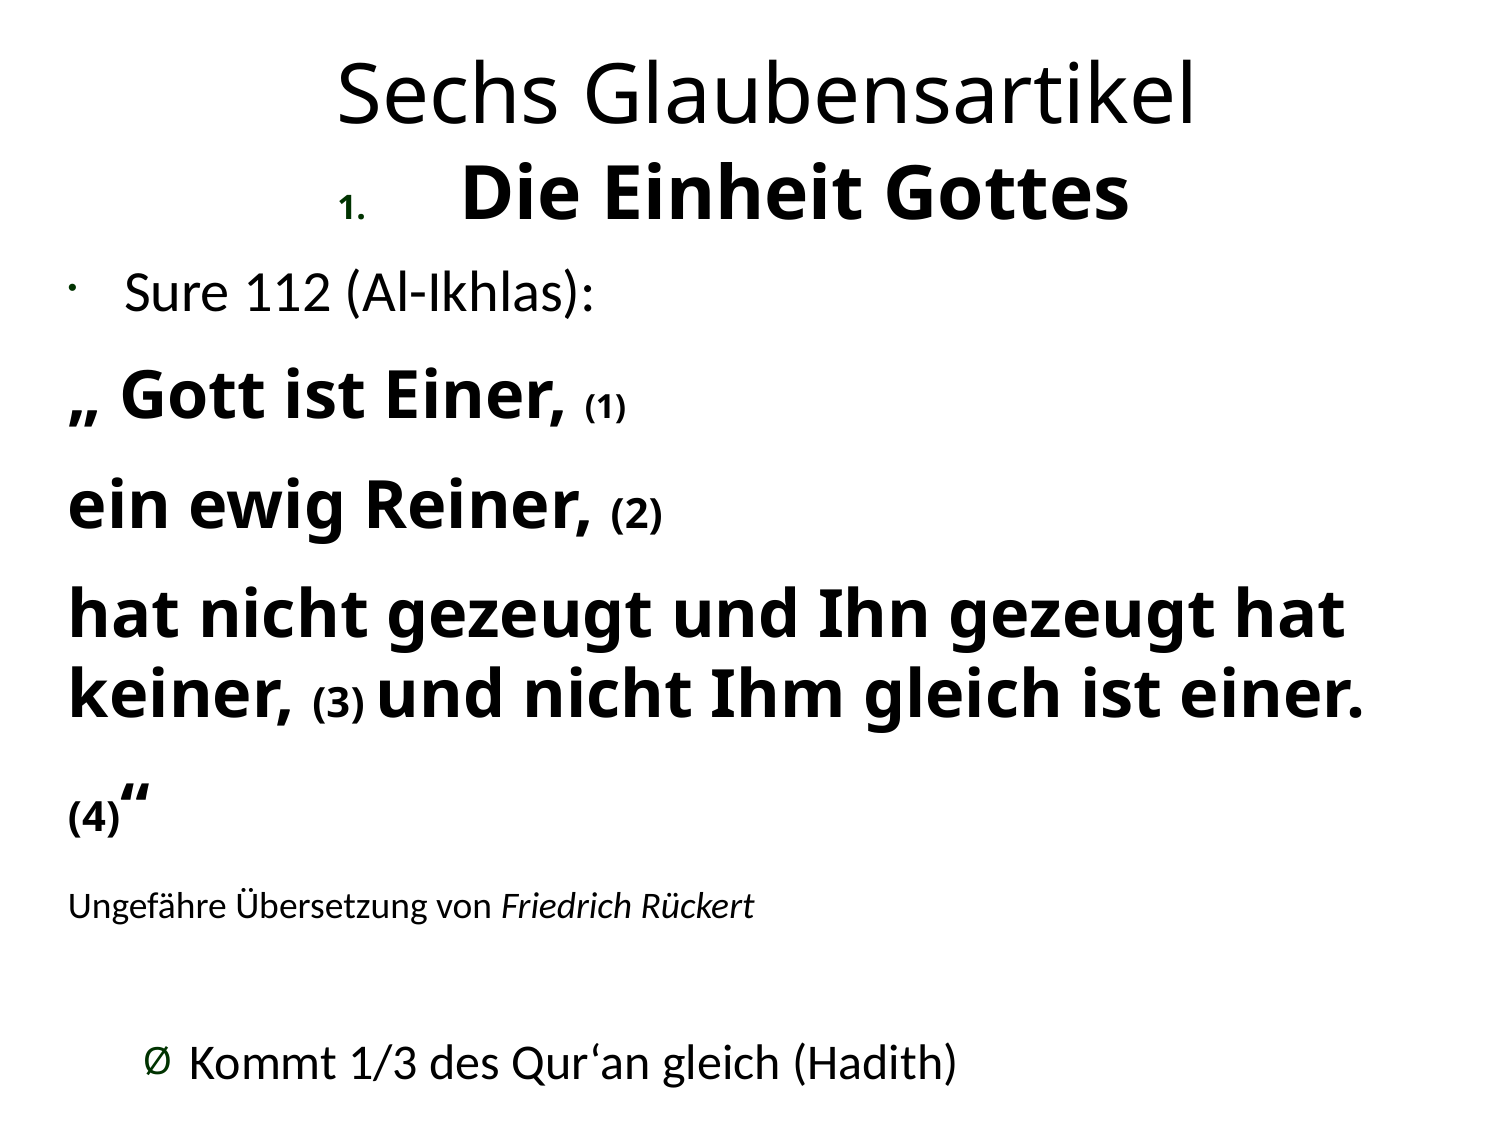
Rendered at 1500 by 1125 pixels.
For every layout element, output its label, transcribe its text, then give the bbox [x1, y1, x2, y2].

list Sure 112 (Al-Ikhlas): „ Gott ist Einer, (1) ein ewig Reiner, (2) hat nicht gezeugt und Ihn gezeugt hat keiner, (3) und nicht Ihm gleich ist einer. (4)“ Ungefähre Übersetzung von Friedrich Rückert Kommt 1/3 des Qur‘an gleich (Hadith) [53, 245, 1412, 988]
title Sechs Glaubensartikel [147, 32, 1388, 236]
text_box Die Einheit Gottes [322, 137, 1147, 243]
